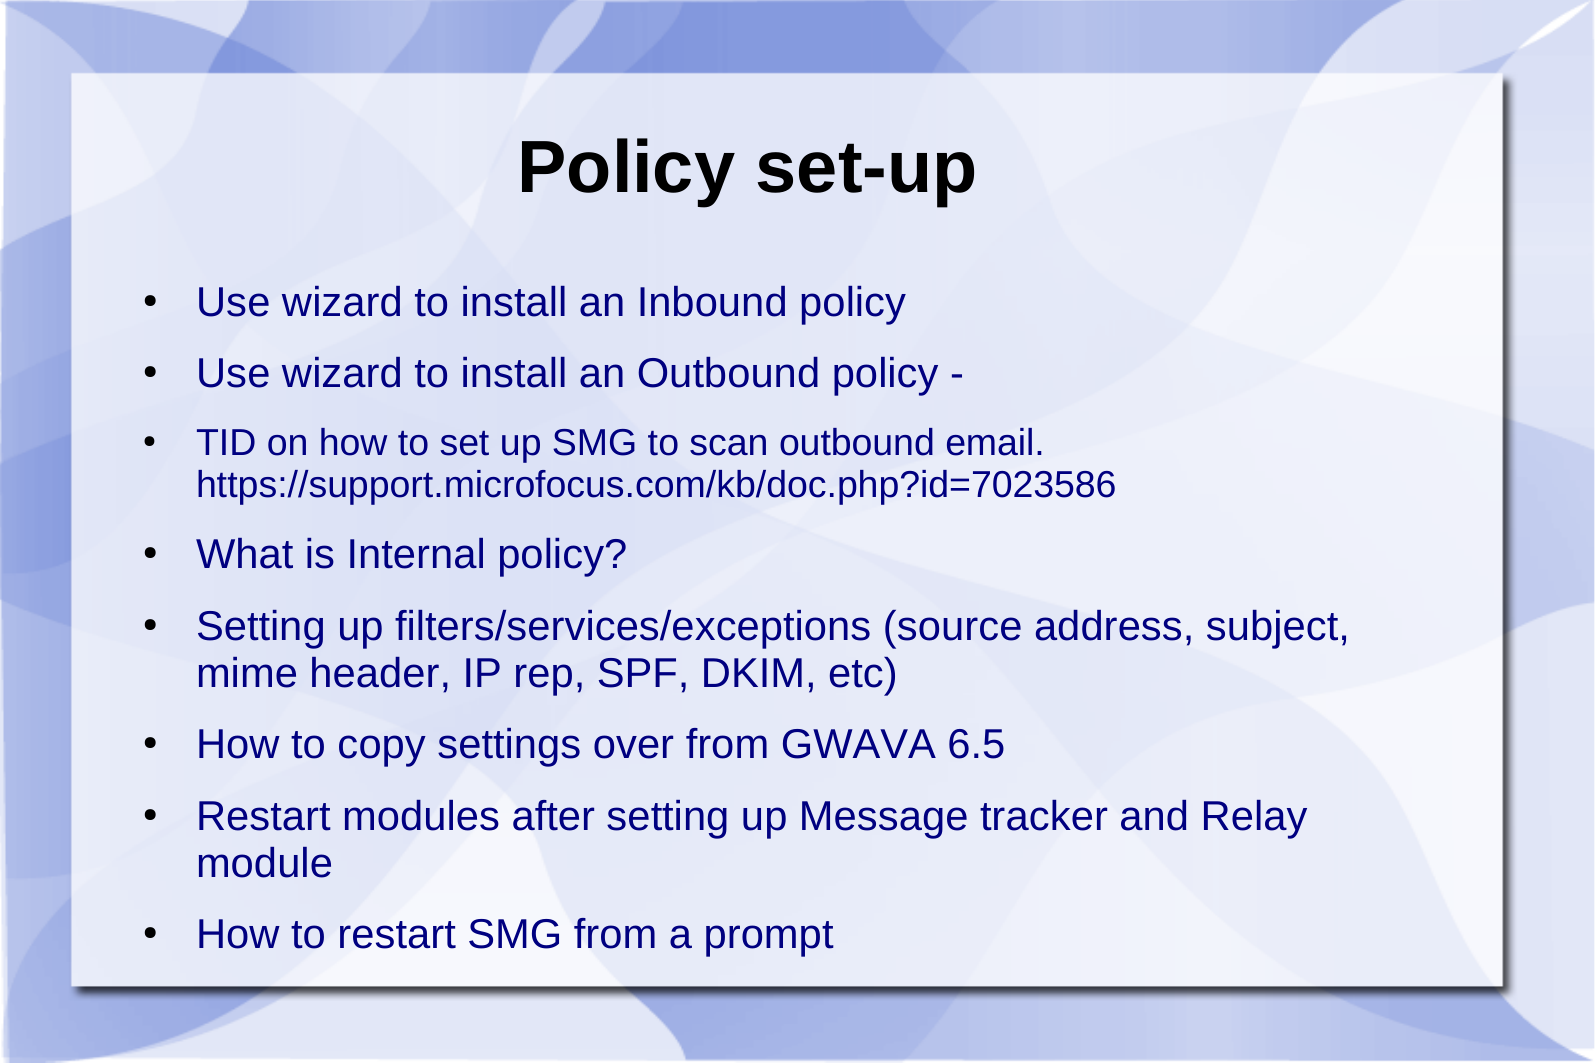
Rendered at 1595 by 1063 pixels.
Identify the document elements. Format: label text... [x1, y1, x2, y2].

list Use wizard to install an Inbound policy Use wizard to install an Outbound policy - TID on how to set up SMG to scan outbound email. https://support.microfocus.com/kb/doc.php?id=7023586 What is Internal policy? Setting up filters/services/exceptions (source address, subject, mime header, IP rep, SPF, DKIM, etc) How to copy settings over from GWAVA 6.5 Restart modules after setting up Message tracker and Relay module How to restart SMG from a prompt [125, 278, 1436, 961]
picture [0, 0, 1595, 1063]
title Policy set-up [79, 77, 1481, 256]
